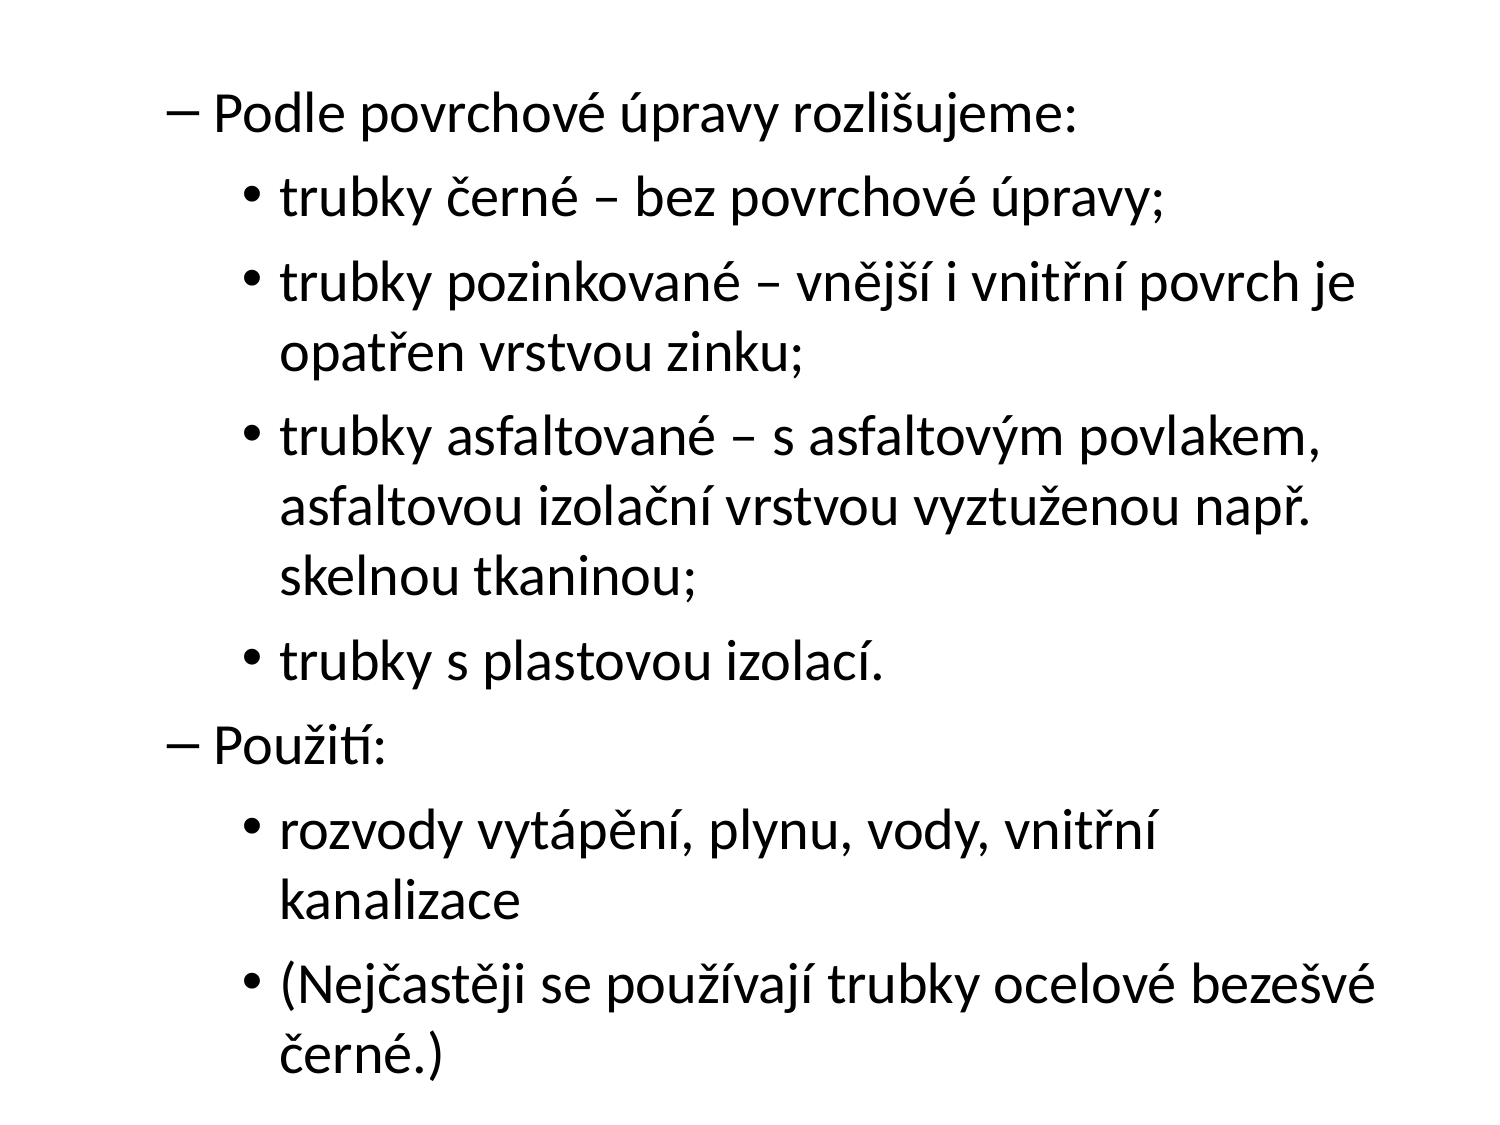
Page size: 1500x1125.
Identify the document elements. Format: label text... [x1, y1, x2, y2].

list Podle povrchové úpravy rozlišujeme: trubky černé – bez povrchové úpravy; trubky pozinkované – vnější i vnitřní povrch je opatřen vrstvou zinku; trubky asfaltované – s asfaltovým povlakem, asfaltovou izolační vrstvou vyztuženou např. skelnou tkaninou; trubky s plastovou izolací. Použití: rozvody vytápění, plynu, vody, vnitřní kanalizace (Nejčastěji se používají trubky ocelové bezešvé černé.) [76, 66, 1427, 1125]
